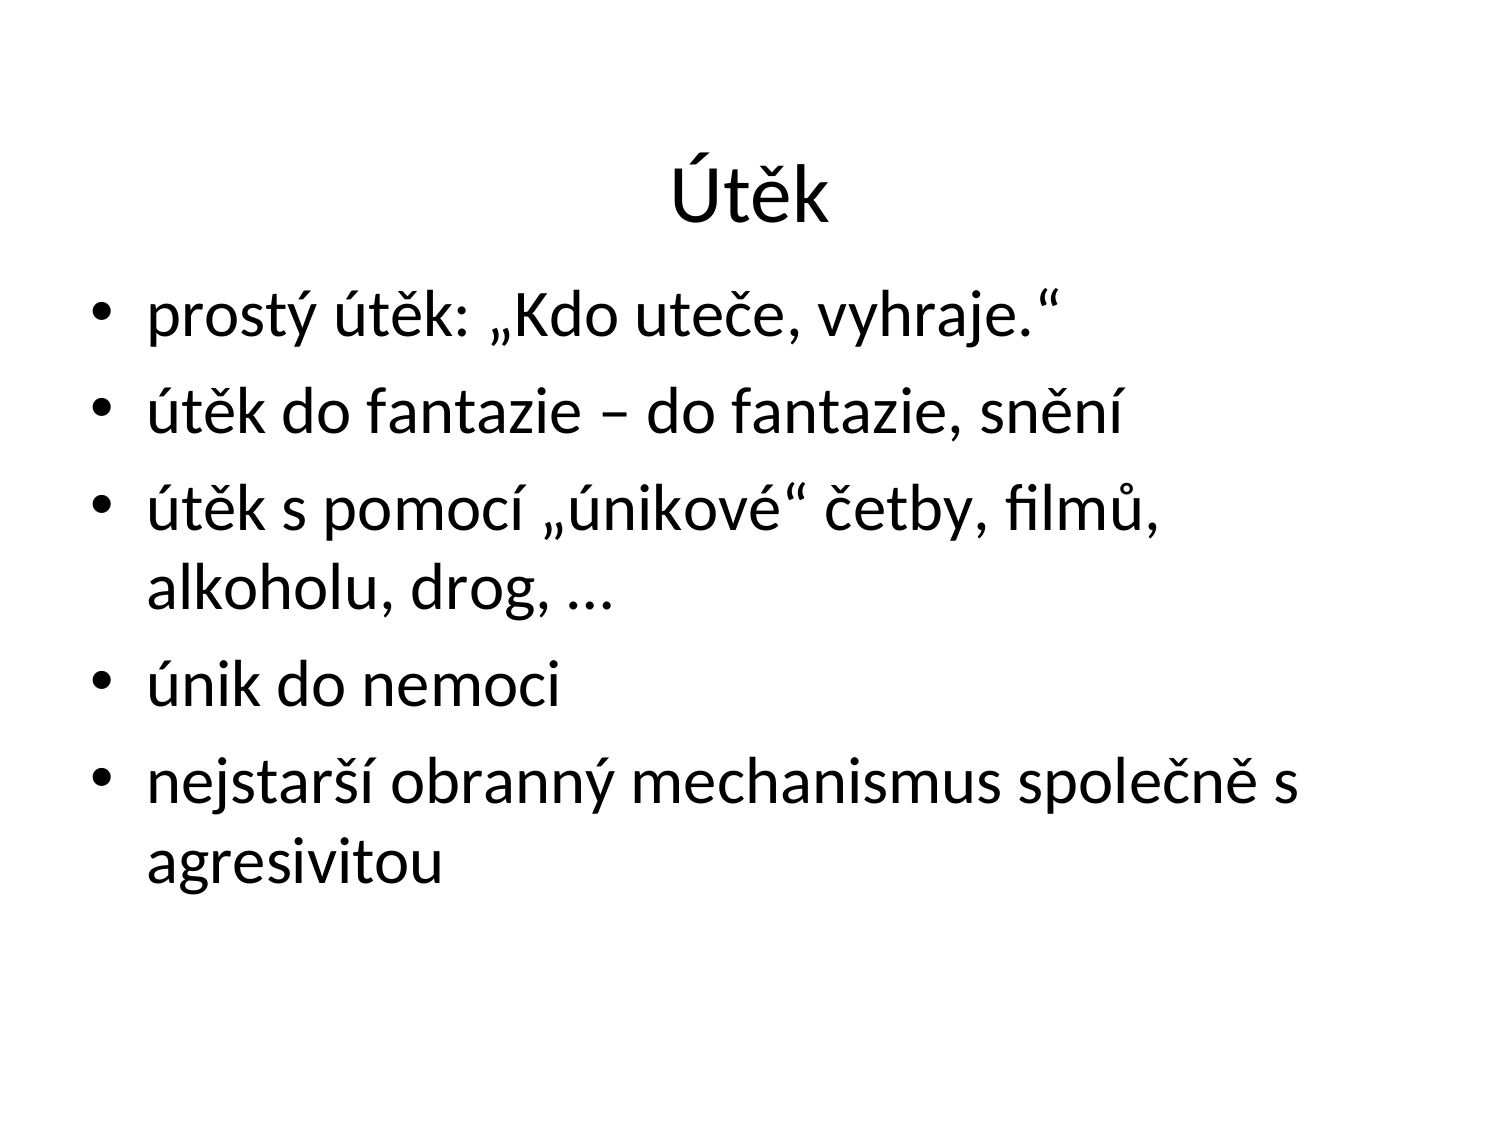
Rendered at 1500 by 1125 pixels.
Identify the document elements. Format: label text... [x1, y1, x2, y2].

title Útěk [75, 31, 1426, 247]
list prostý útěk: „Kdo uteče, vyhraje.“ útěk do fantazie – do fantazie, snění útěk s pomocí „únikové“ četby, filmů, alkoholu, drog, … únik do nemoci nejstarší obranný mechanismus společně s agresivitou [75, 262, 1426, 1006]
